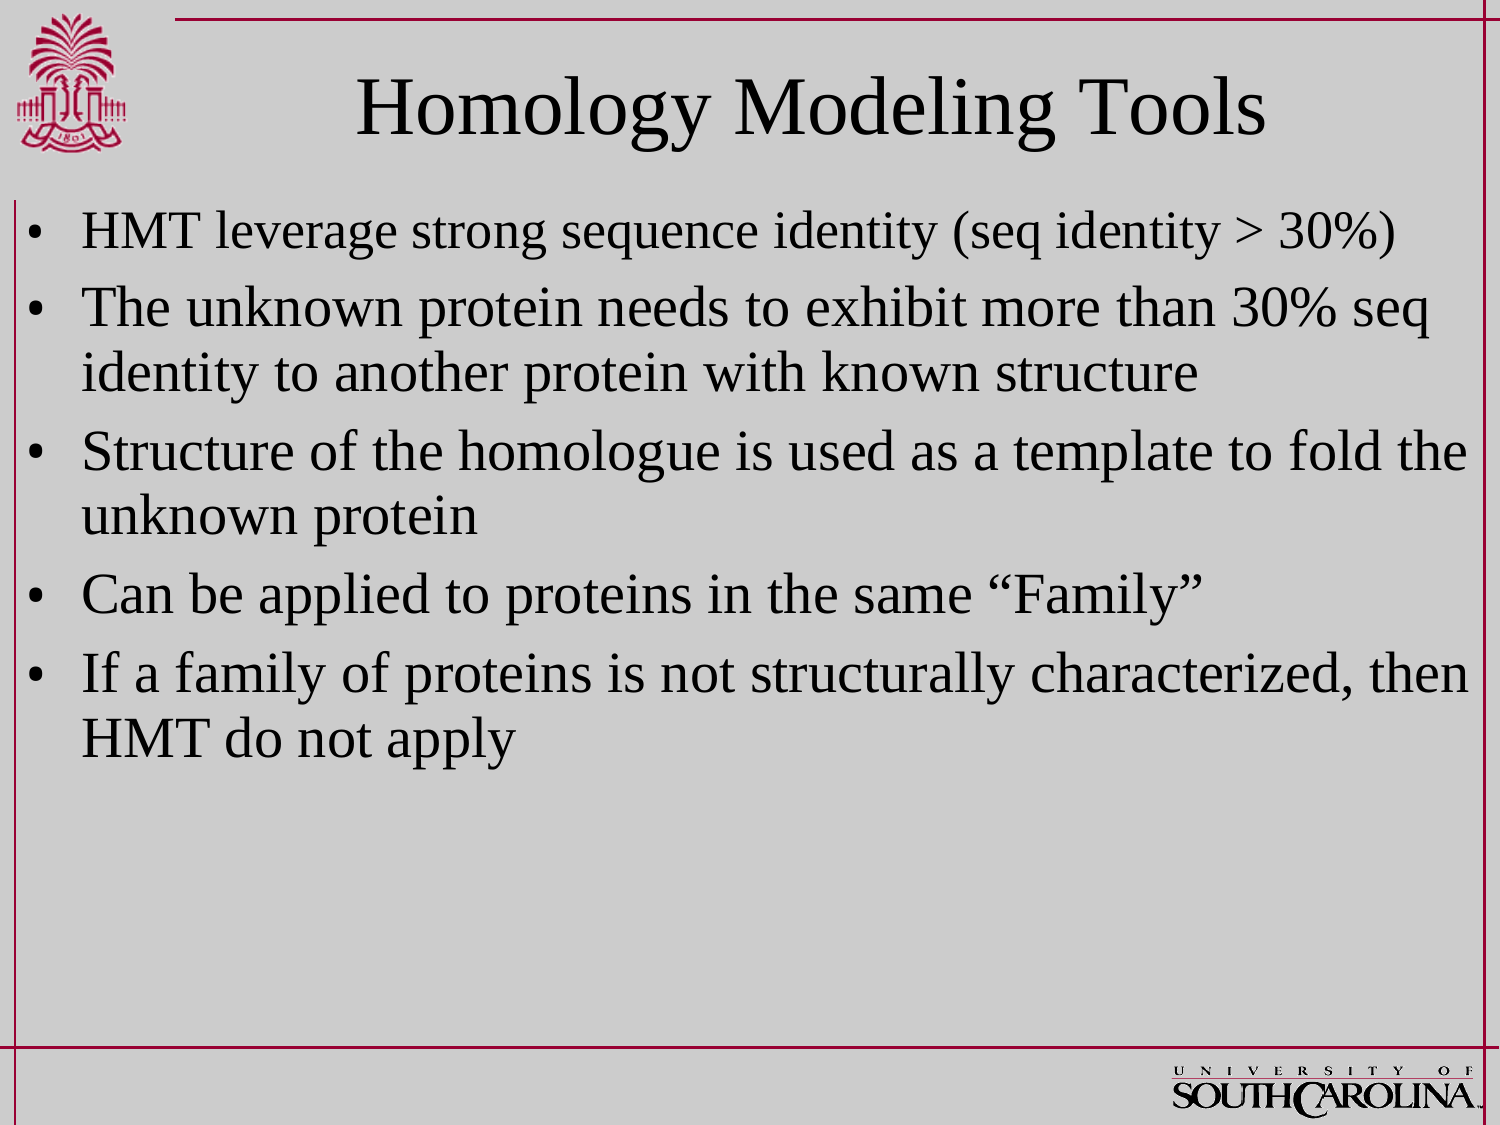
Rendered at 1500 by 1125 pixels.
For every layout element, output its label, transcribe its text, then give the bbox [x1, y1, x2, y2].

list HMT leverage strong sequence identity (seq identity > 30%) The unknown protein needs to exhibit more than 30% seq identity to another protein with known structure Structure of the homologue is used as a template to fold the unknown protein Can be applied to proteins in the same “Family” If a family of proteins is not structurally characterized, then HMT do not apply [24, 200, 1476, 998]
picture [1162, 1049, 1483, 1125]
title Homology Modeling Tools [174, 32, 1450, 181]
picture [12, 12, 131, 155]
